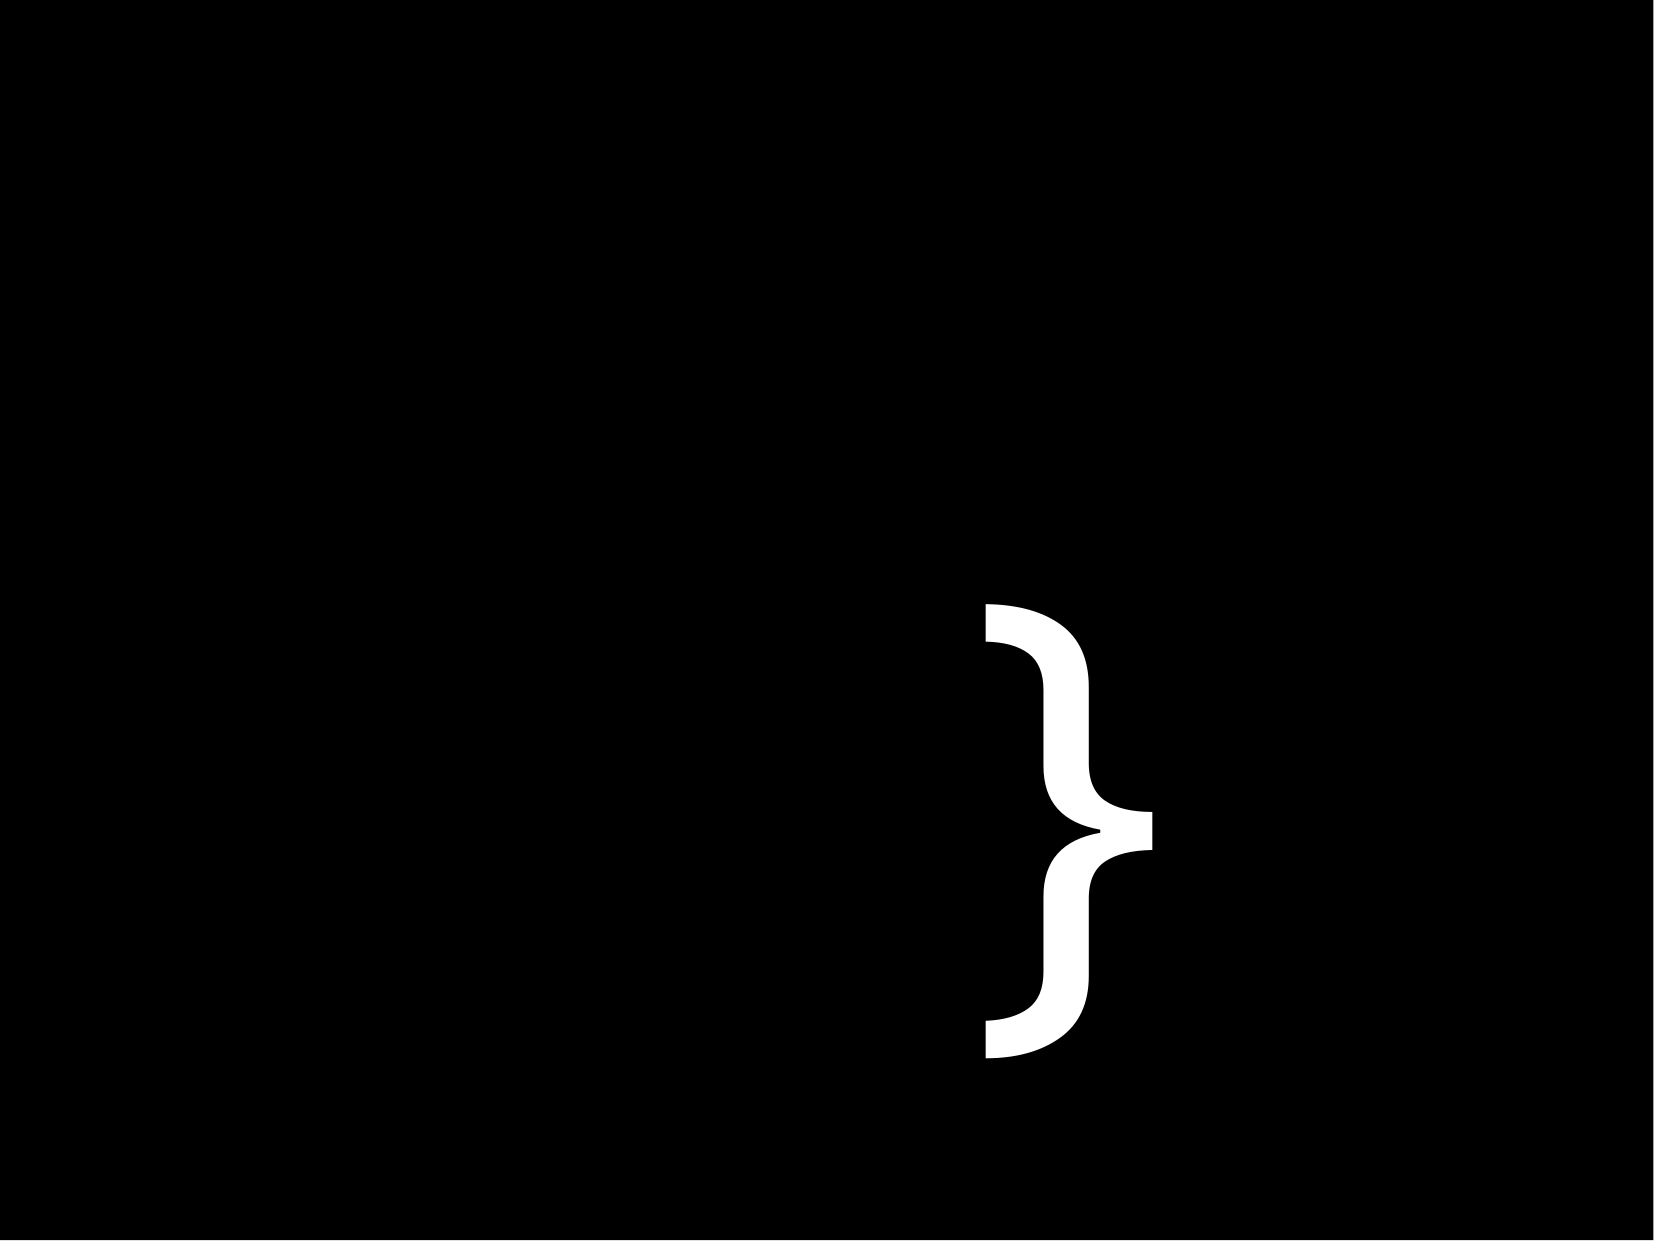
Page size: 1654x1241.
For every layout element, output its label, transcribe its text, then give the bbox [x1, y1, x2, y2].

text_box [0, 0, 1654, 1241]
text_box } [955, 412, 1138, 1012]
